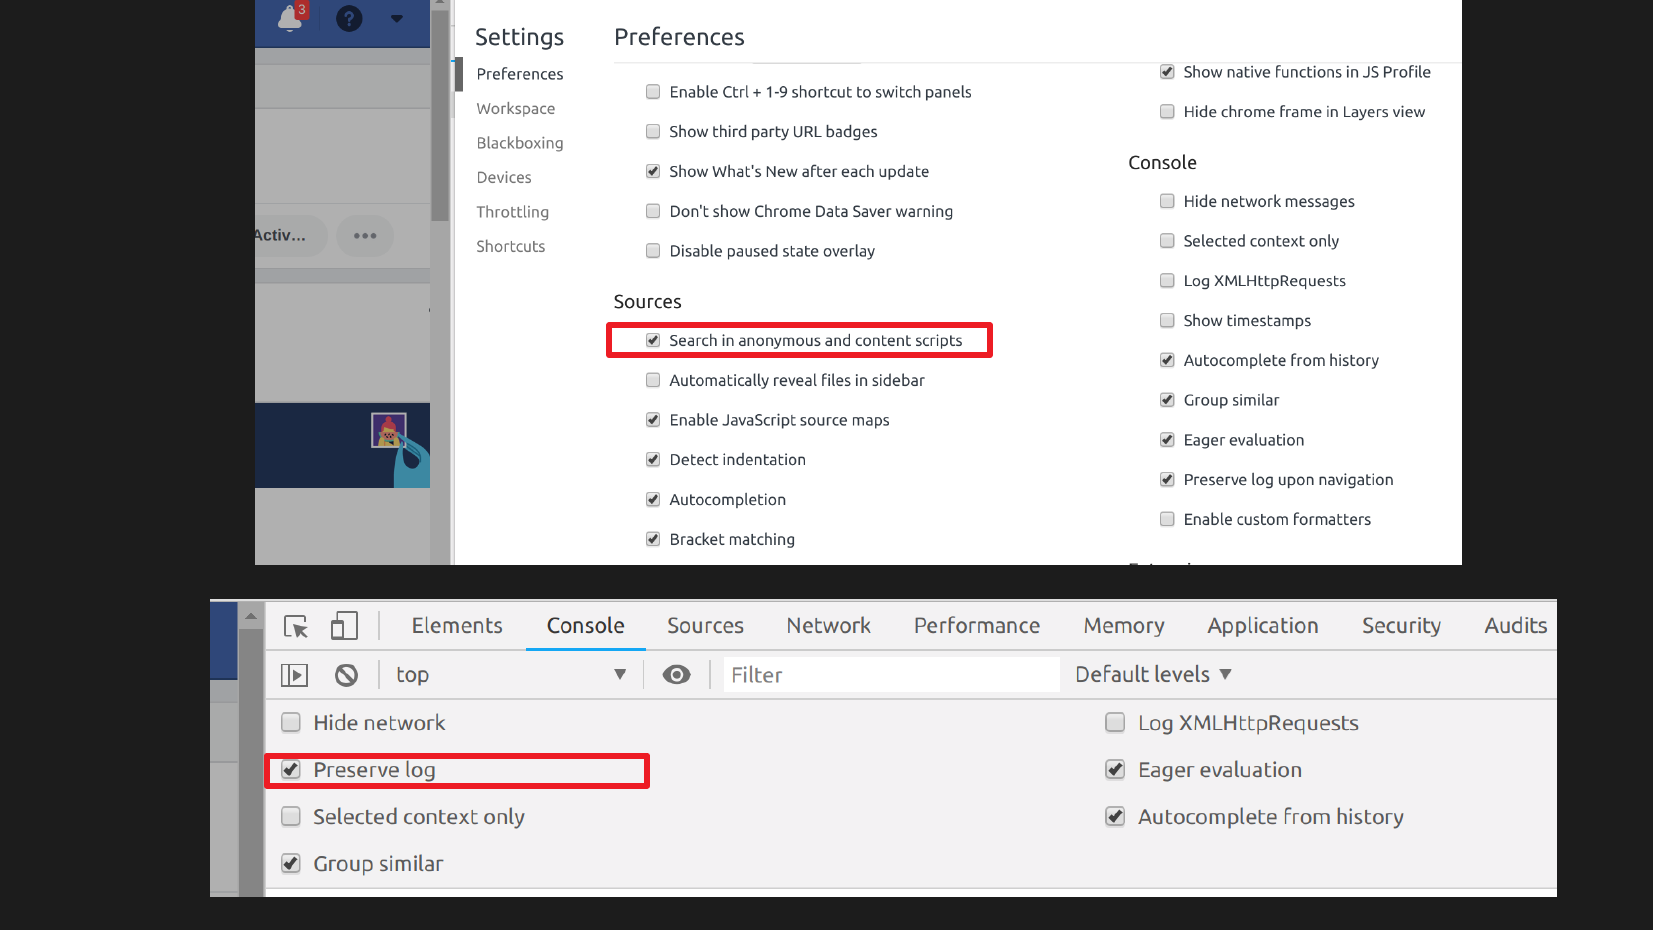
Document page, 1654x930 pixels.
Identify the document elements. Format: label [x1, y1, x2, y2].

picture [210, 599, 1557, 897]
picture [255, 0, 1462, 565]
